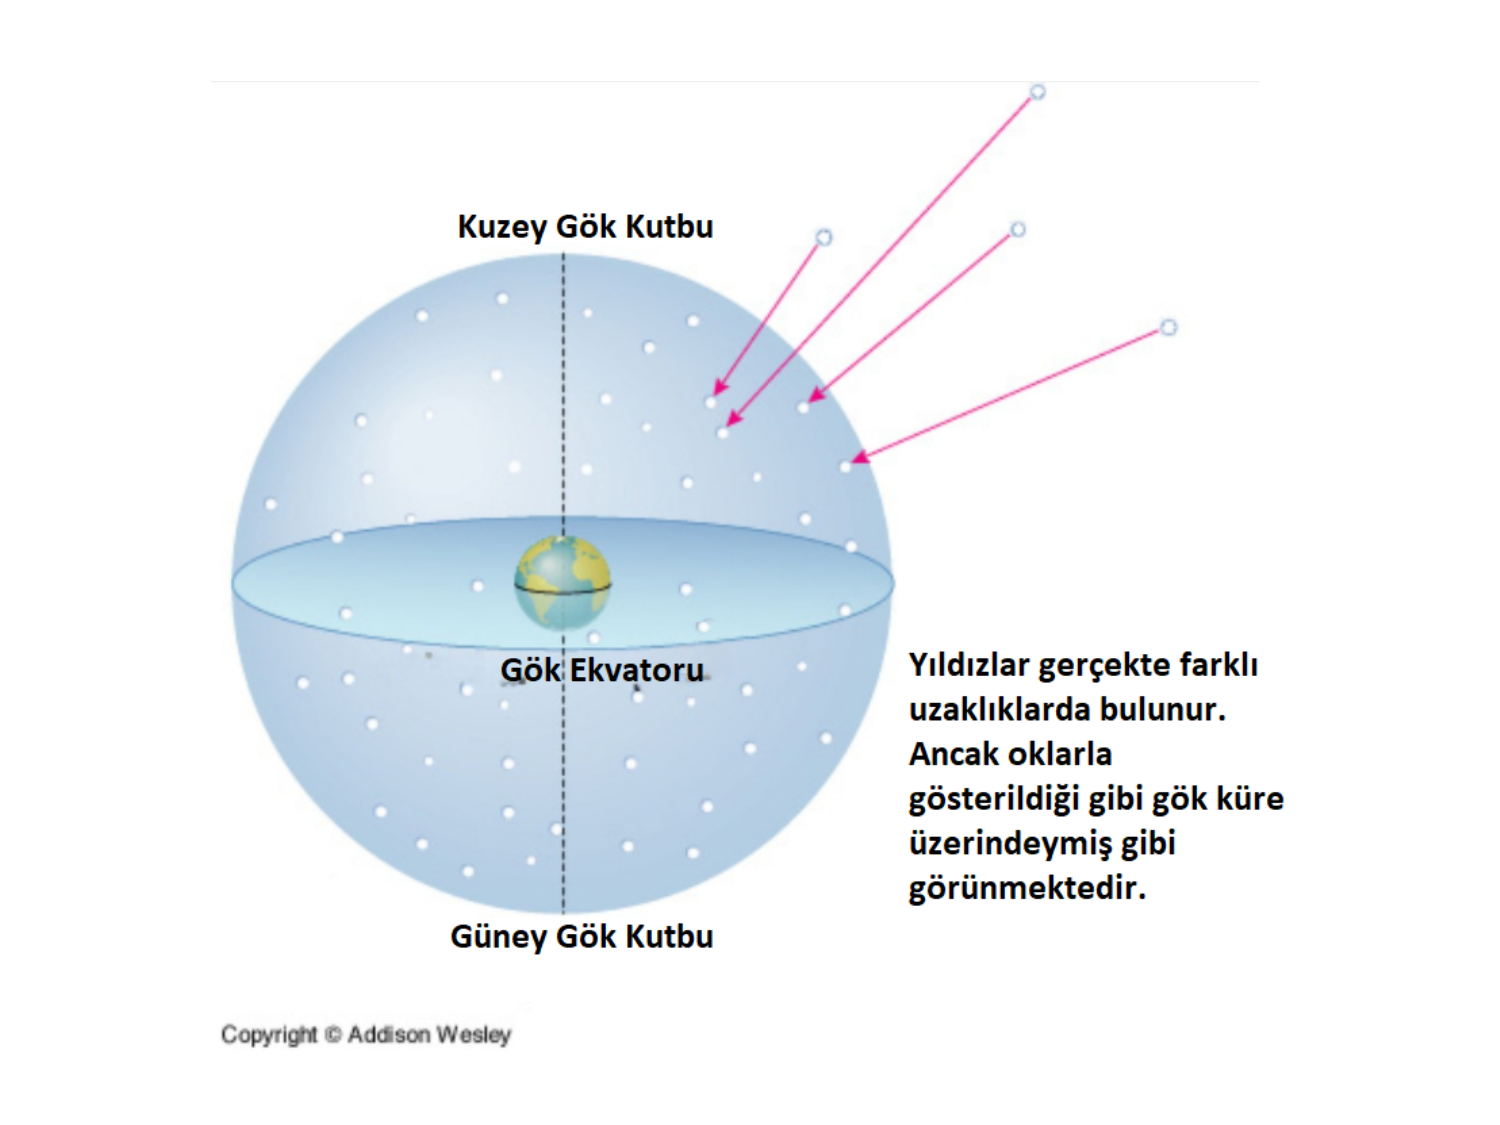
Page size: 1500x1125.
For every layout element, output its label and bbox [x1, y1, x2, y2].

picture [211, 81, 1289, 1056]
